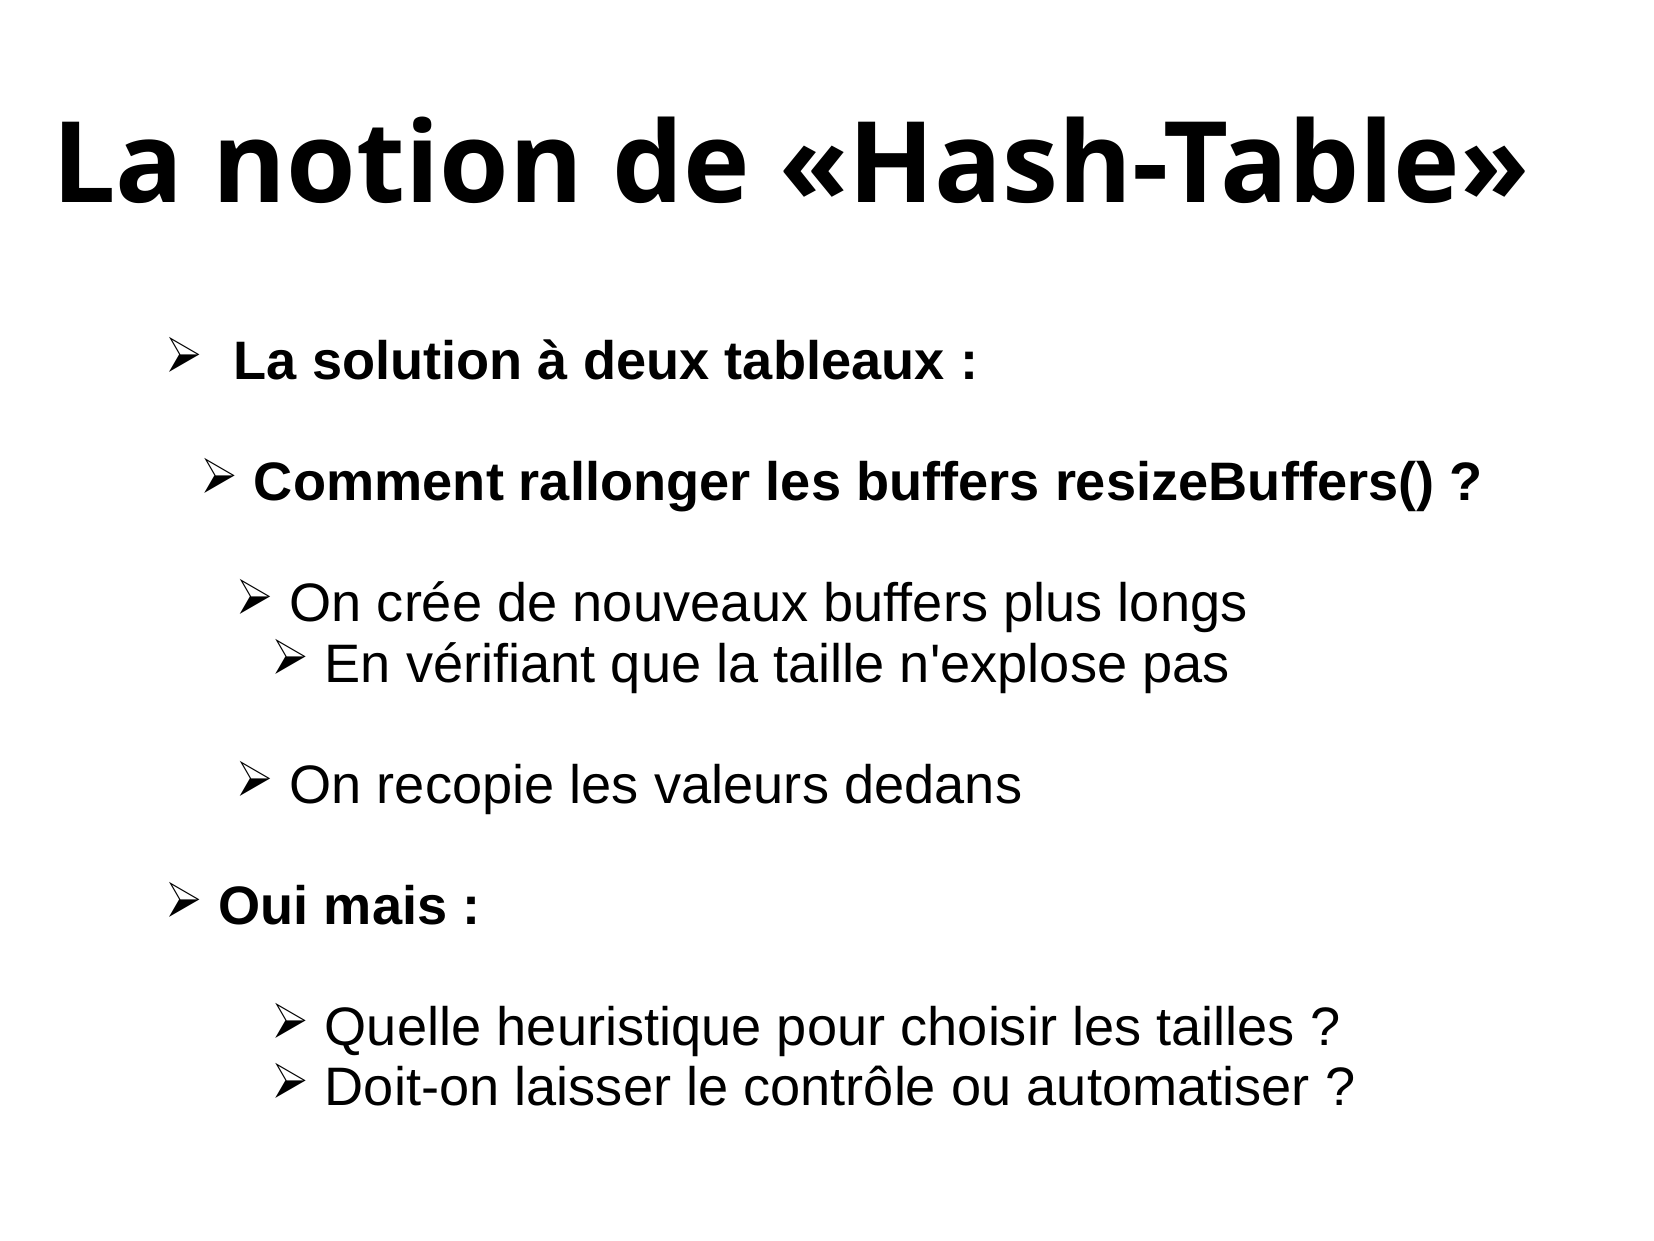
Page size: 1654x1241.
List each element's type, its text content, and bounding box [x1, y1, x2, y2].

text_box La solution à deux tableaux : Comment rallonger les buffers resizeBuffers() ? On crée de nouveaux buffers plus longs En vérifiant que la taille n'explose pas On recopie les valeurs dedans Oui mais : Quelle heuristique pour choisir les tailles ? Doit-on laisser le contrôle ou automatiser ? [150, 262, 1538, 1186]
text_box La notion de «Hash-Table» [37, 75, 1613, 235]
